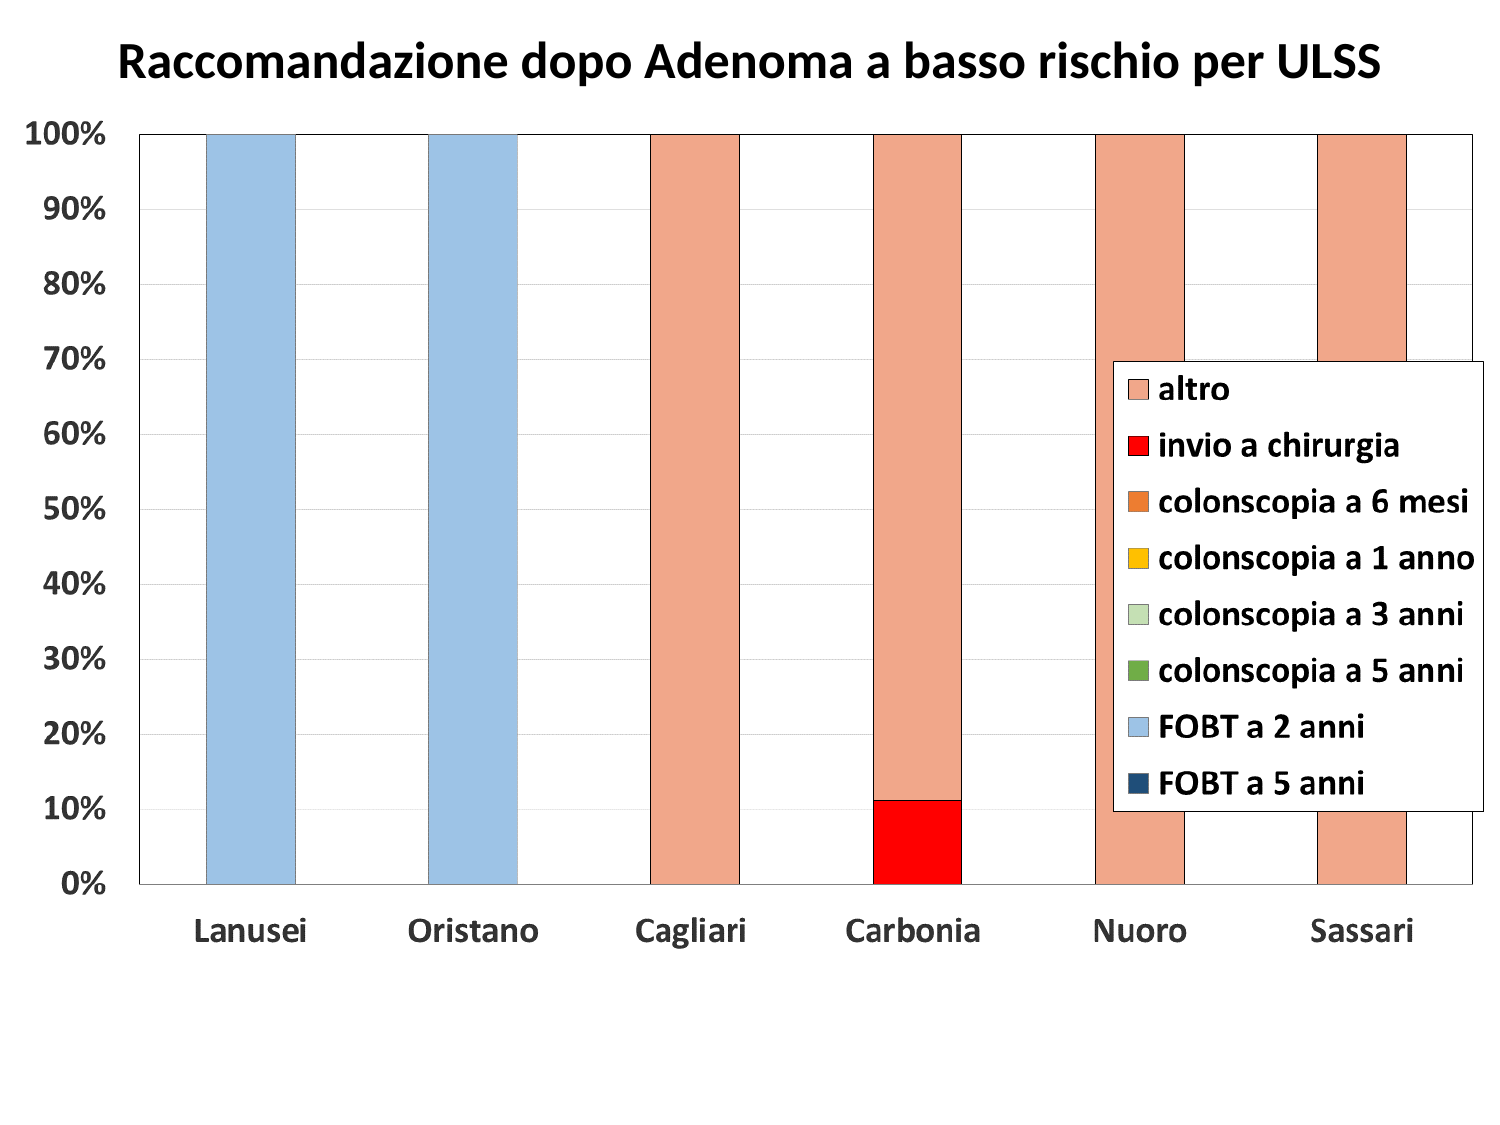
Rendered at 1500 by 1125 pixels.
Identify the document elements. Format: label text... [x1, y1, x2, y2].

picture [10, 101, 1495, 1071]
text_box Raccomandazione dopo Adenoma a basso rischio per ULSS [0, 18, 1500, 97]
